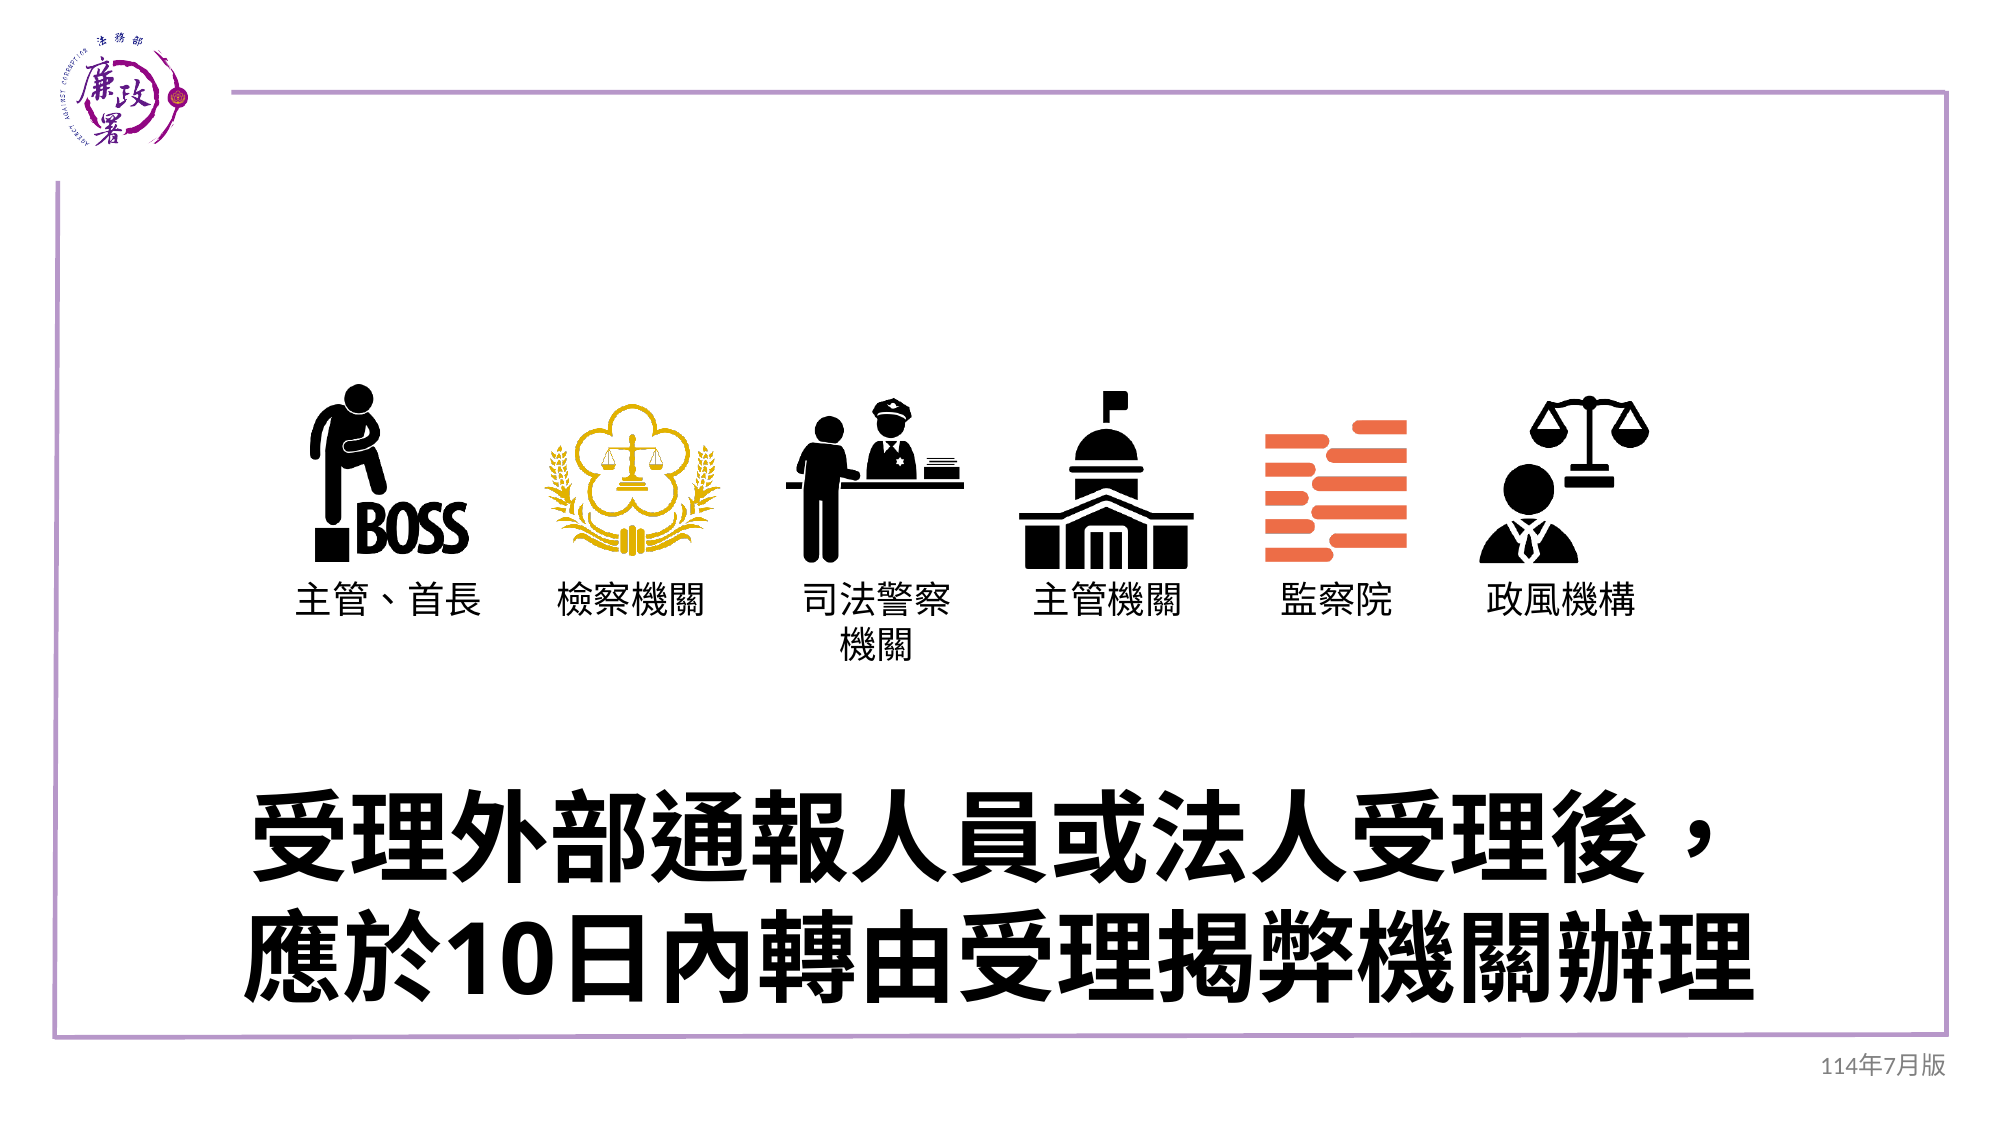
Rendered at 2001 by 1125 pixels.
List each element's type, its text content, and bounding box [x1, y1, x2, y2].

picture [1017, 391, 1195, 569]
text_box 司法警察 機關 [786, 568, 967, 674]
picture [60, 32, 188, 146]
text_box 政風機構 [1471, 569, 1652, 629]
picture [543, 404, 721, 556]
picture [1475, 390, 1653, 568]
text_box 主管機關 [1018, 568, 1198, 629]
picture [1265, 418, 1413, 562]
text_box 監察院 [1265, 568, 1409, 629]
picture [786, 391, 964, 568]
text_box 檢察機關 [541, 568, 722, 629]
picture [300, 384, 478, 562]
text_box 主管、首長 [280, 569, 498, 629]
text_box 受理外部通報人員或法人受理後， 應於10日內轉由受理揭弊機關辦理 [227, 767, 1773, 1023]
